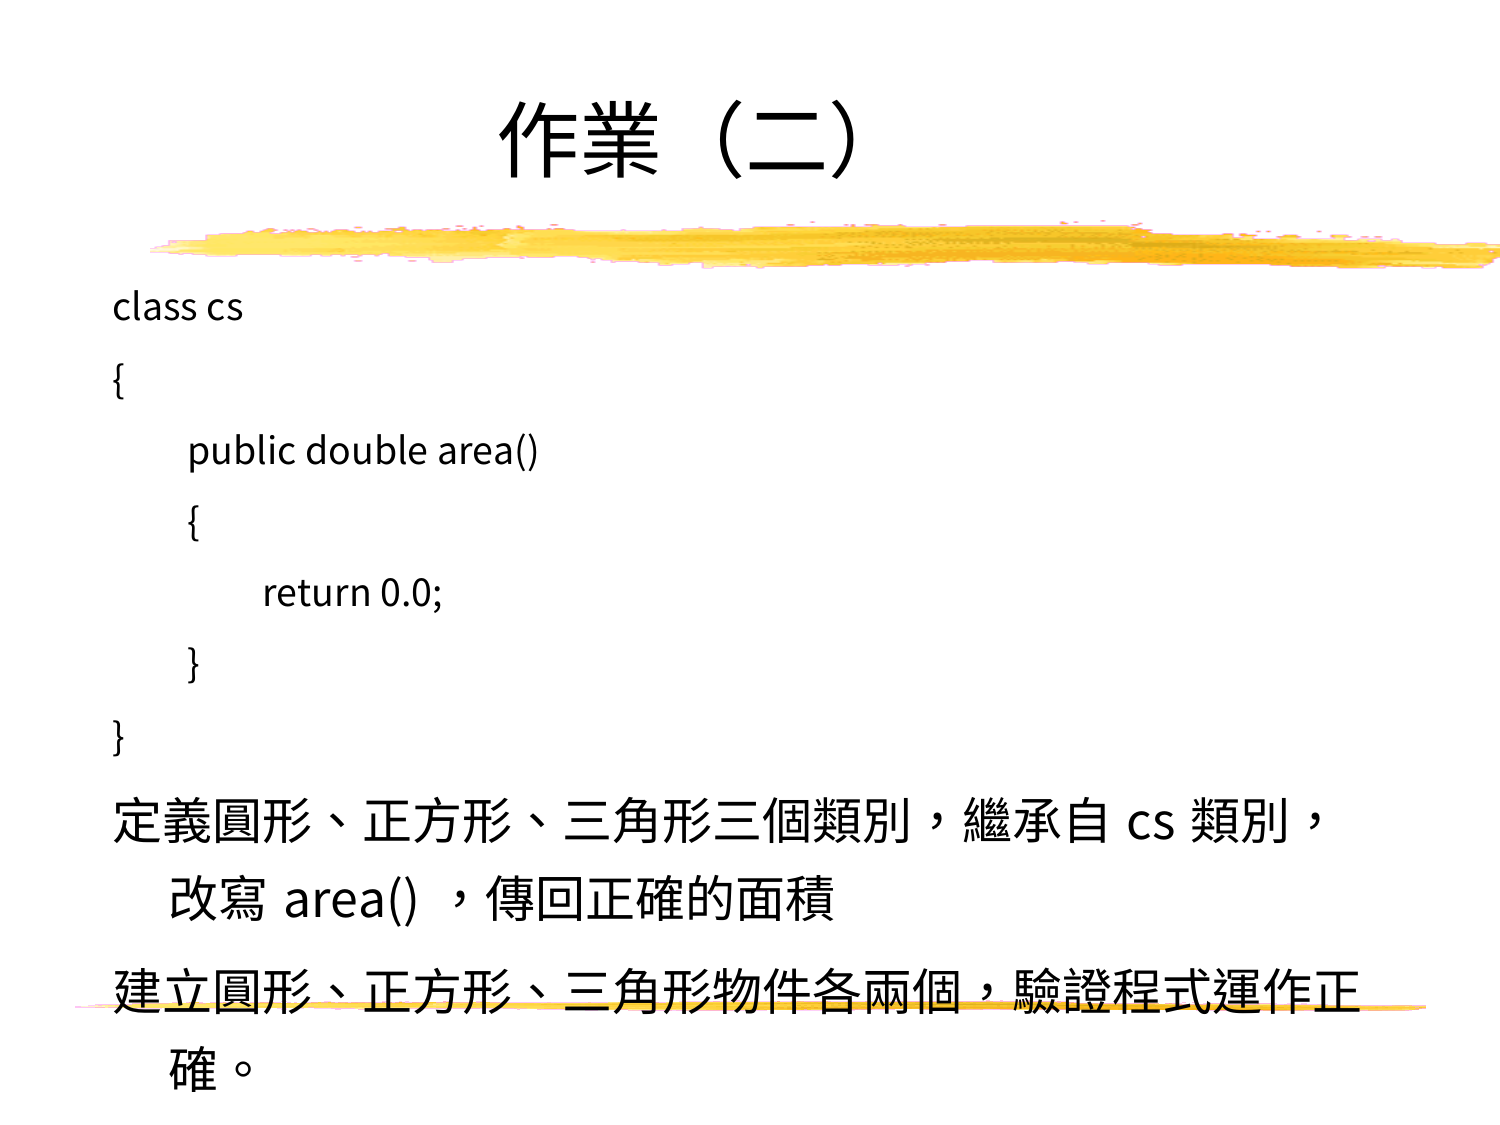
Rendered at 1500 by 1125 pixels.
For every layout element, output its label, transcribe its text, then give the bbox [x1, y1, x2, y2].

picture [486, 1001, 503, 1013]
picture [796, 1001, 822, 1013]
picture [258, 1001, 269, 1013]
picture [118, 1007, 139, 1013]
picture [923, 1001, 929, 1013]
picture [852, 1001, 867, 1013]
picture [1208, 1001, 1221, 1013]
picture [494, 1001, 620, 1013]
picture [958, 1001, 1030, 1013]
picture [774, 1001, 792, 1013]
picture [294, 1001, 425, 1013]
picture [738, 1001, 754, 1013]
picture [75, 999, 120, 1013]
picture [871, 1001, 885, 1013]
picture [655, 1001, 669, 1013]
picture [754, 1001, 770, 1013]
picture [1053, 1001, 1066, 1013]
picture [686, 1001, 703, 1013]
picture [826, 1001, 848, 1008]
picture [1295, 999, 1426, 1013]
picture [668, 1001, 682, 1013]
picture [906, 1001, 920, 1013]
picture [933, 1001, 955, 1008]
picture [1069, 1001, 1077, 1008]
picture [420, 1001, 449, 1013]
picture [1218, 1007, 1232, 1013]
picture [889, 1001, 903, 1013]
picture [220, 1001, 254, 1008]
title 作業（二） [66, 35, 1342, 226]
picture [1148, 1001, 1200, 1013]
picture [1275, 1001, 1291, 1013]
picture [468, 1001, 482, 1013]
picture [286, 1001, 303, 1013]
picture [150, 215, 1500, 279]
picture [1036, 1001, 1051, 1013]
picture [125, 1001, 216, 1013]
picture [268, 1001, 282, 1013]
picture [1325, 1001, 1336, 1008]
picture [1198, 1001, 1207, 1010]
picture [375, 1001, 386, 1008]
picture [618, 1003, 652, 1013]
picture [1126, 1001, 1144, 1013]
picture [449, 1001, 469, 1013]
picture [1031, 1001, 1038, 1013]
picture [727, 1001, 742, 1013]
list class cs { public double area() { return 0.0; } } 定義圓形、正方形、三角形三個類別，繼承自cs類別，改寫area()，傳回正確的面積 建立圓形、正方形、三角形物件各兩個，驗證程式運作正確。 [112, 272, 1388, 1001]
picture [1100, 1001, 1123, 1013]
picture [1069, 1001, 1100, 1013]
picture [694, 1001, 723, 1013]
picture [1224, 1001, 1271, 1013]
